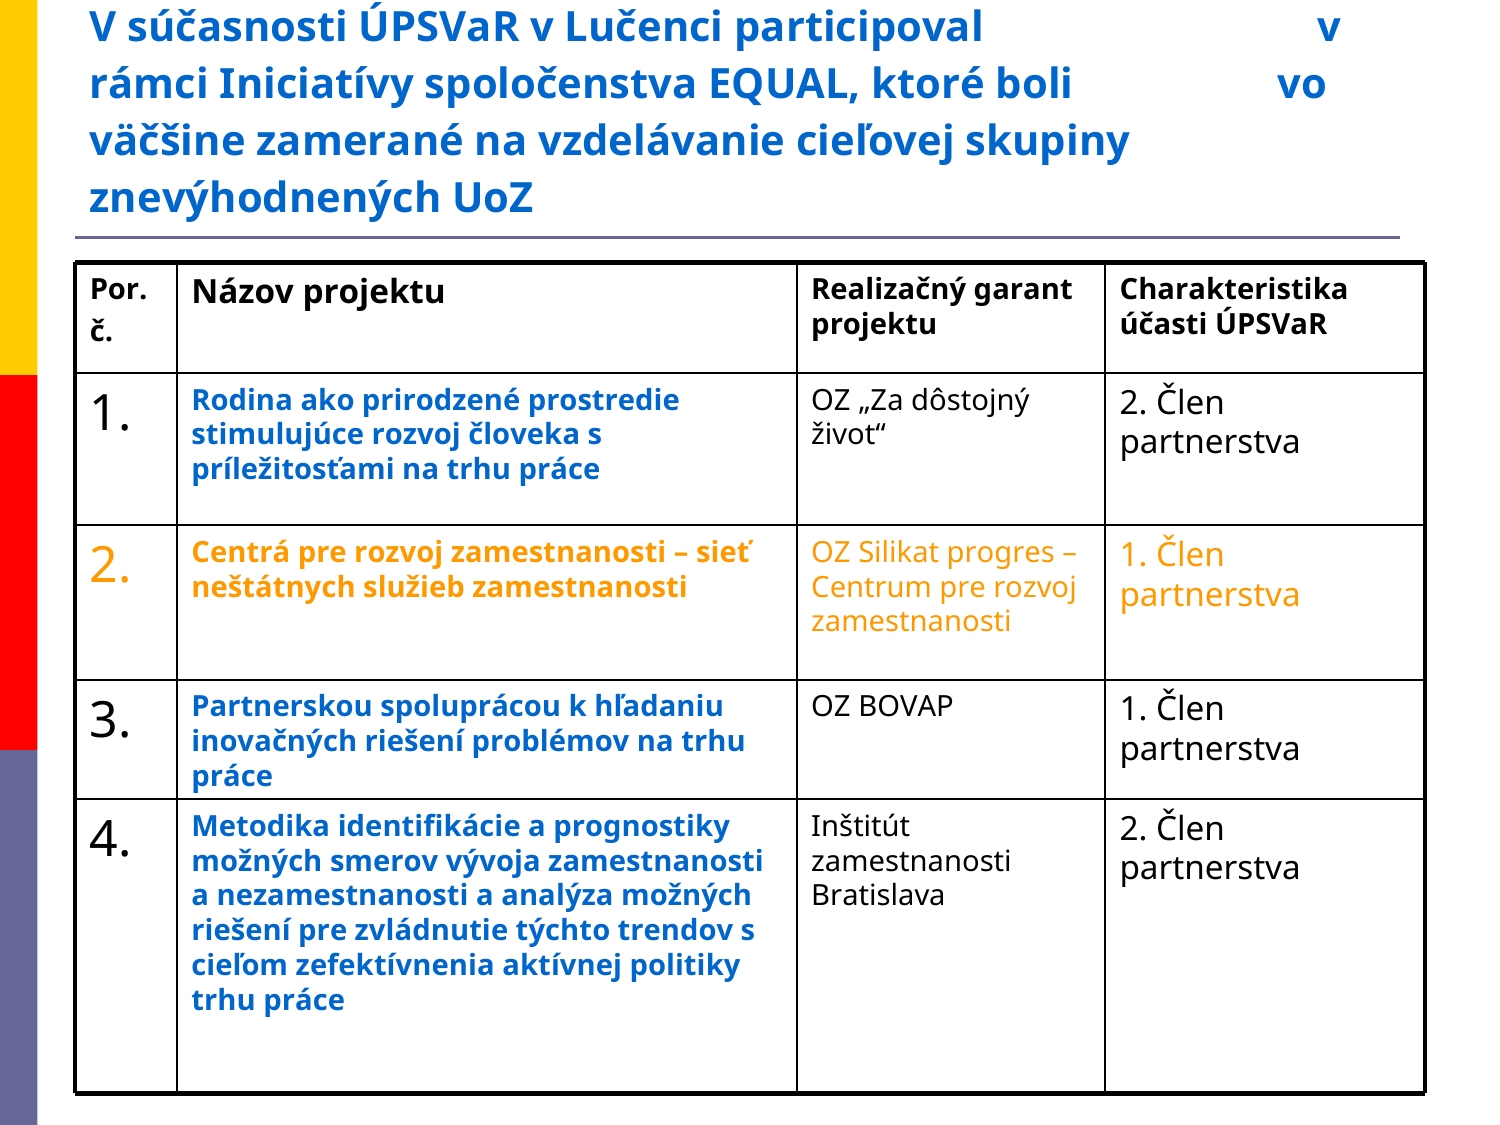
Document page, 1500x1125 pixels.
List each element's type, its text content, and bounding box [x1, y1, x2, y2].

text_box 1. [77, 374, 176, 524]
text_box 4. [77, 800, 176, 1091]
text_box 2. Člen partnerstva [1106, 374, 1423, 524]
text_box 3. [77, 681, 176, 798]
text_box Partnerskou spoluprácou k hľadaniu inovačných riešení problémov na trhu práce [178, 681, 796, 798]
title V súčasnosti ÚPSVaR v Lučenci participoval v rámci Iniciatívy spoločenstva EQUAL, ktoré boli vo väčšine zamerané na vzdelávanie cieľovej skupiny znevýhodnených UoZ [75, 14, 1426, 233]
text_box Názov projektu [178, 265, 796, 372]
text_box Realizačný garant projektu [798, 265, 1104, 372]
text_box OZ Silikat progres – Centrum pre rozvoj zamestnanosti [798, 526, 1104, 679]
text_box 2. [77, 526, 176, 679]
text_box 2. Člen partnerstva [1106, 800, 1423, 1091]
text_box Charakteristika účasti ÚPSVaR [1106, 265, 1423, 372]
text_box Centrá pre rozvoj zamestnanosti – sieť neštátnych služieb zamestnanosti [178, 526, 796, 679]
text_box Inštitút zamestnanosti Bratislava [798, 800, 1104, 1091]
text_box 1. Člen partnerstva [1106, 526, 1423, 679]
text_box Metodika identifikácie a prognostiky možných smerov vývoja zamestnanosti a nezamestnanosti a analýza možných riešení pre zvládnutie týchto trendov s cieľom zefektívnenia aktívnej politiky trhu práce [178, 800, 796, 1091]
text_box OZ „Za dôstojný život“ [798, 374, 1104, 524]
text_box Por. č. [77, 265, 176, 372]
text_box OZ BOVAP [798, 681, 1104, 798]
text_box 1. Člen partnerstva [1106, 681, 1423, 798]
text_box Rodina ako prirodzené prostredie stimulujúce rozvoj človeka s príležitosťami na trhu práce [178, 374, 796, 524]
